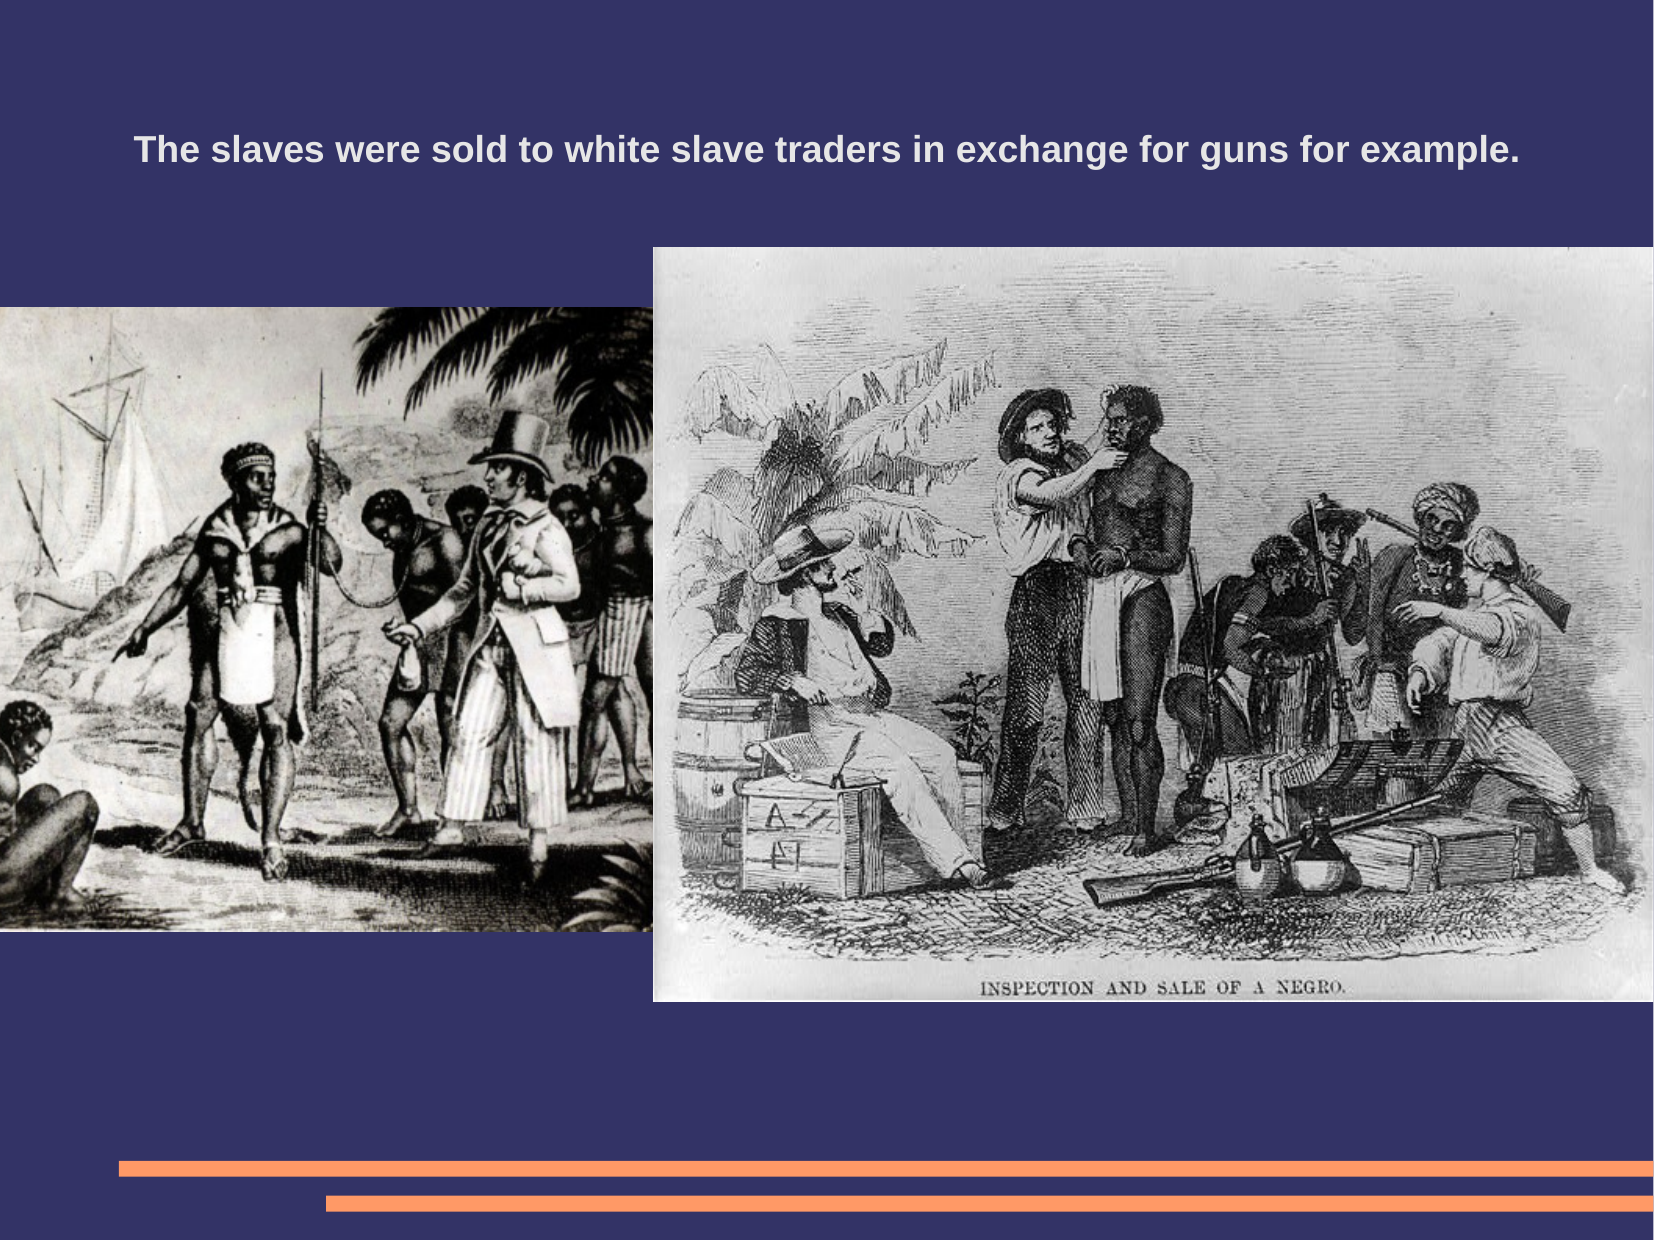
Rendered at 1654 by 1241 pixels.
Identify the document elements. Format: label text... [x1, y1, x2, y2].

picture [0, 247, 1654, 1002]
list Énoncez vos projets essentiels Décrivez le chemin à suivre pour les réaliser [178, 933, 1570, 1147]
title The slaves were sold to white slave traders in exchange for guns for example. [121, 46, 1534, 254]
